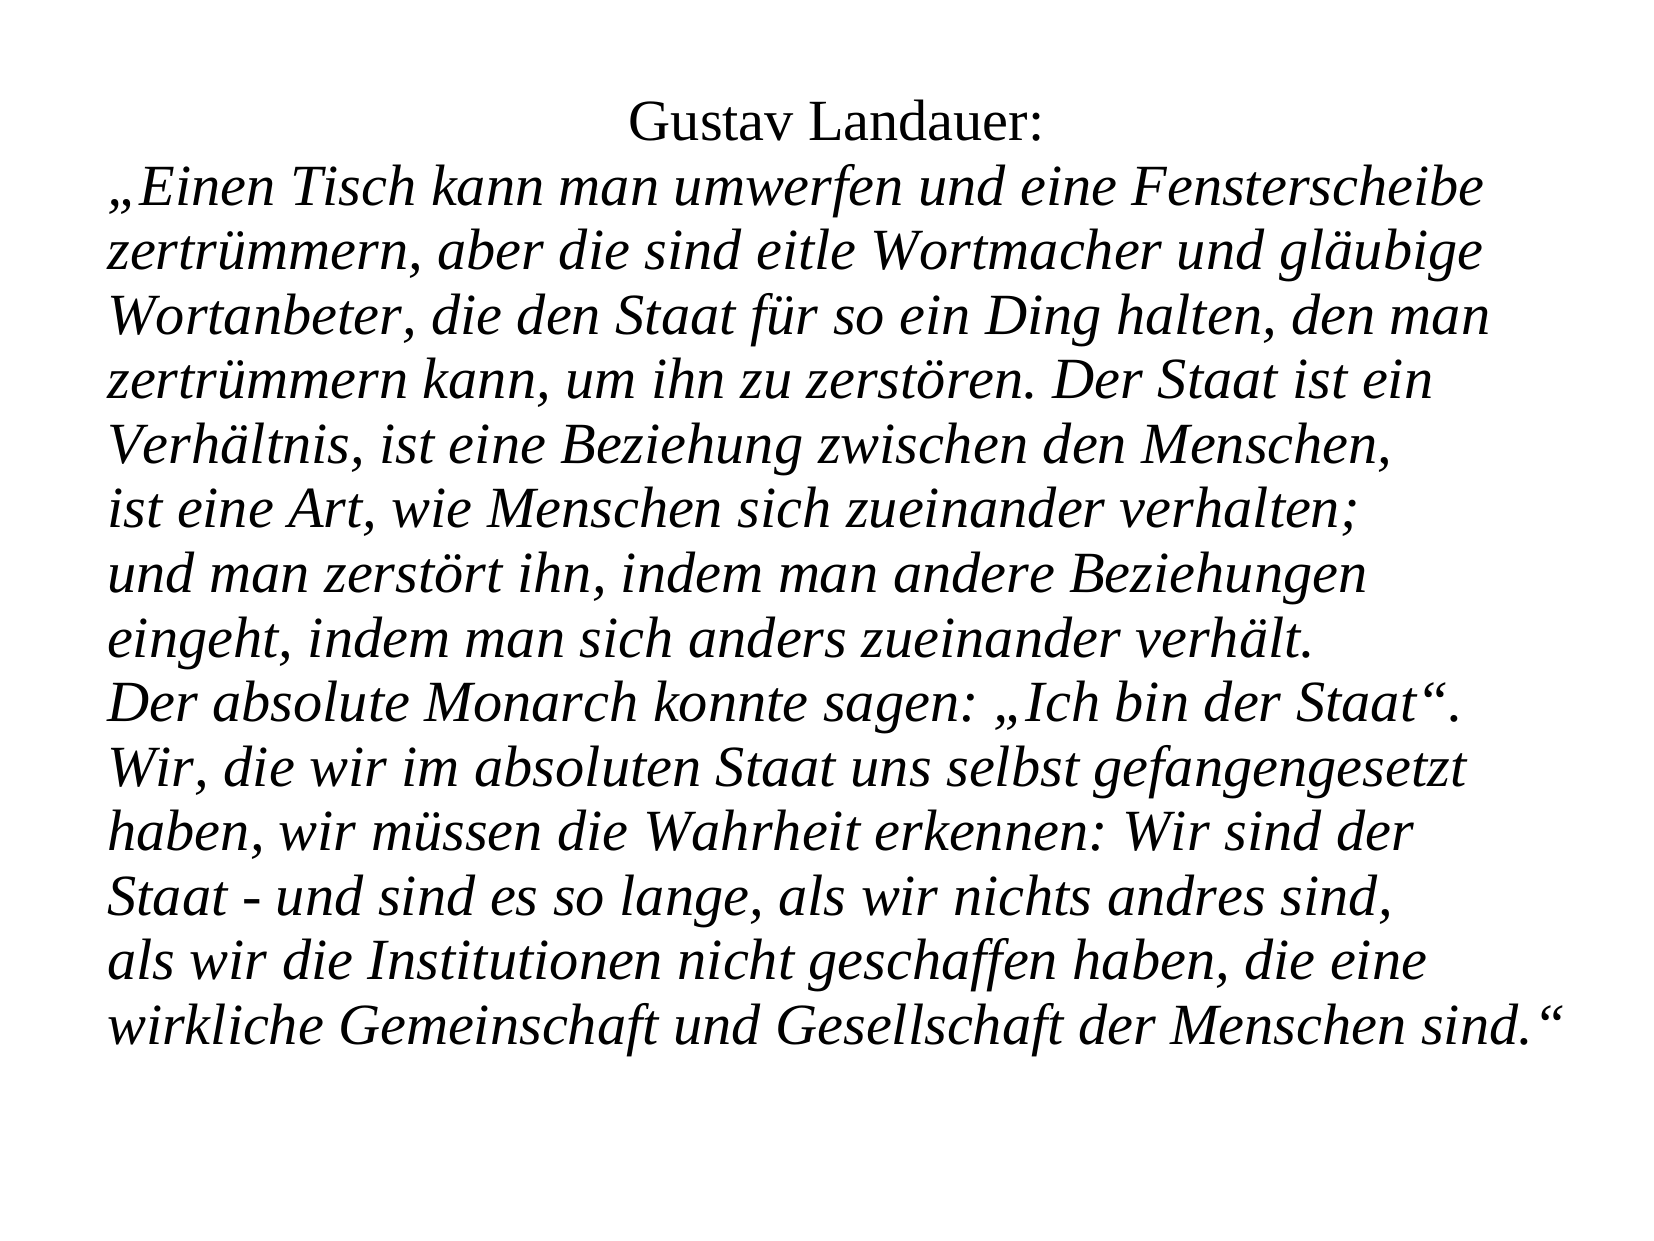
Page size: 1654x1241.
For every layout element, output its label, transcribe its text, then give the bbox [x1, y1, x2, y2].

text_box Gustav Landauer: „Einen Tisch kann man umwerfen und eine Fensterscheibe zertrümmern, aber die sind eitle Wortmacher und gläubige Wortanbeter, die den Staat für so ein Ding halten, den man zertrümmern kann, um ihn zu zerstören. Der Staat ist ein Verhältnis, ist eine Beziehung zwischen den Menschen, ist eine Art, wie Menschen sich zueinander verhalten; und man zerstört ihn, indem man andere Beziehungen eingeht, indem man sich anders zueinander verhält. Der absolute Monarch konnte sagen: „Ich bin der Staat“. Wir, die wir im absoluten Staat uns selbst gefangengesetzt haben, wir müssen die Wahrheit erkennen: Wir sind der Staat - und sind es so lange, als wir nichts andres sind, als wir die Institutionen nicht geschaffen haben, die eine wirkliche Gemeinschaft und Gesellschaft der Menschen sind.“ [107, 88, 1567, 1136]
